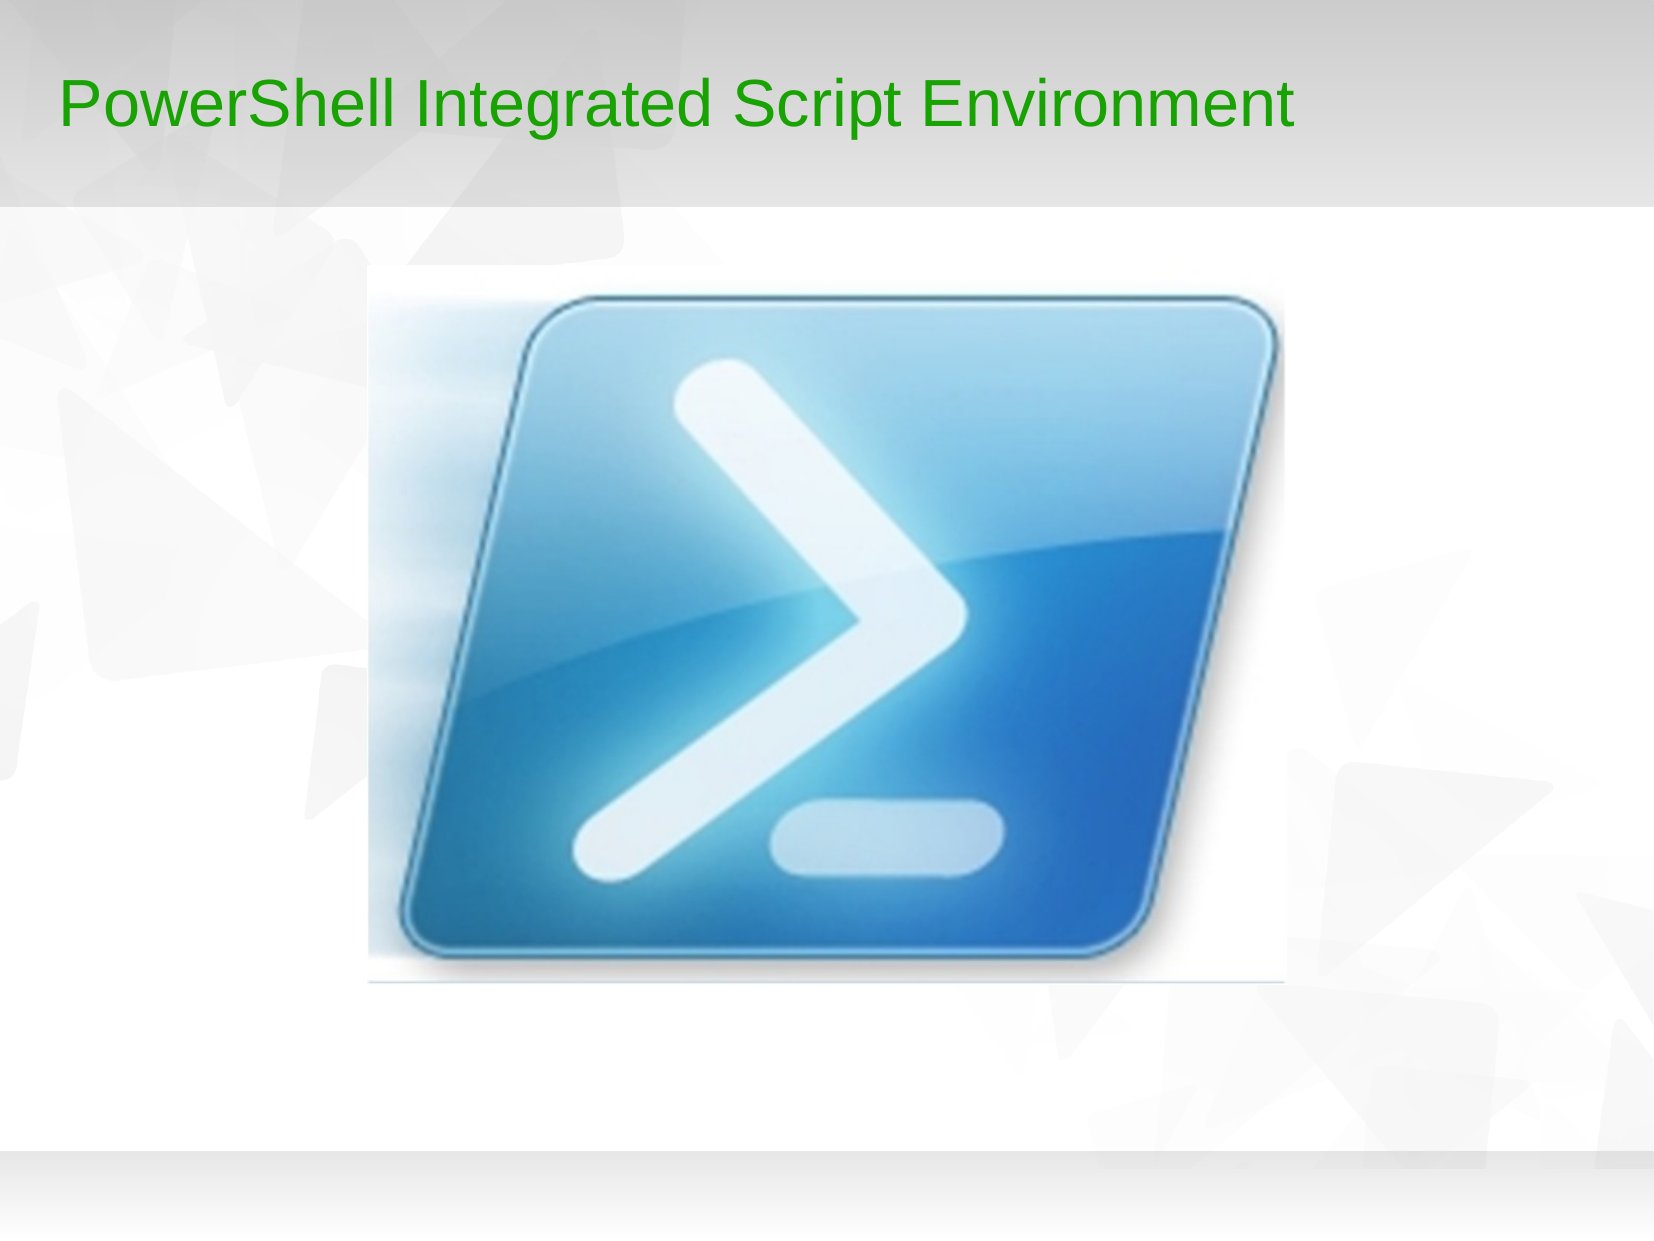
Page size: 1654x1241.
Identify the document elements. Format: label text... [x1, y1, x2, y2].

picture [0, 0, 1654, 1169]
title PowerShell Integrated Script Environment [59, 29, 1595, 178]
